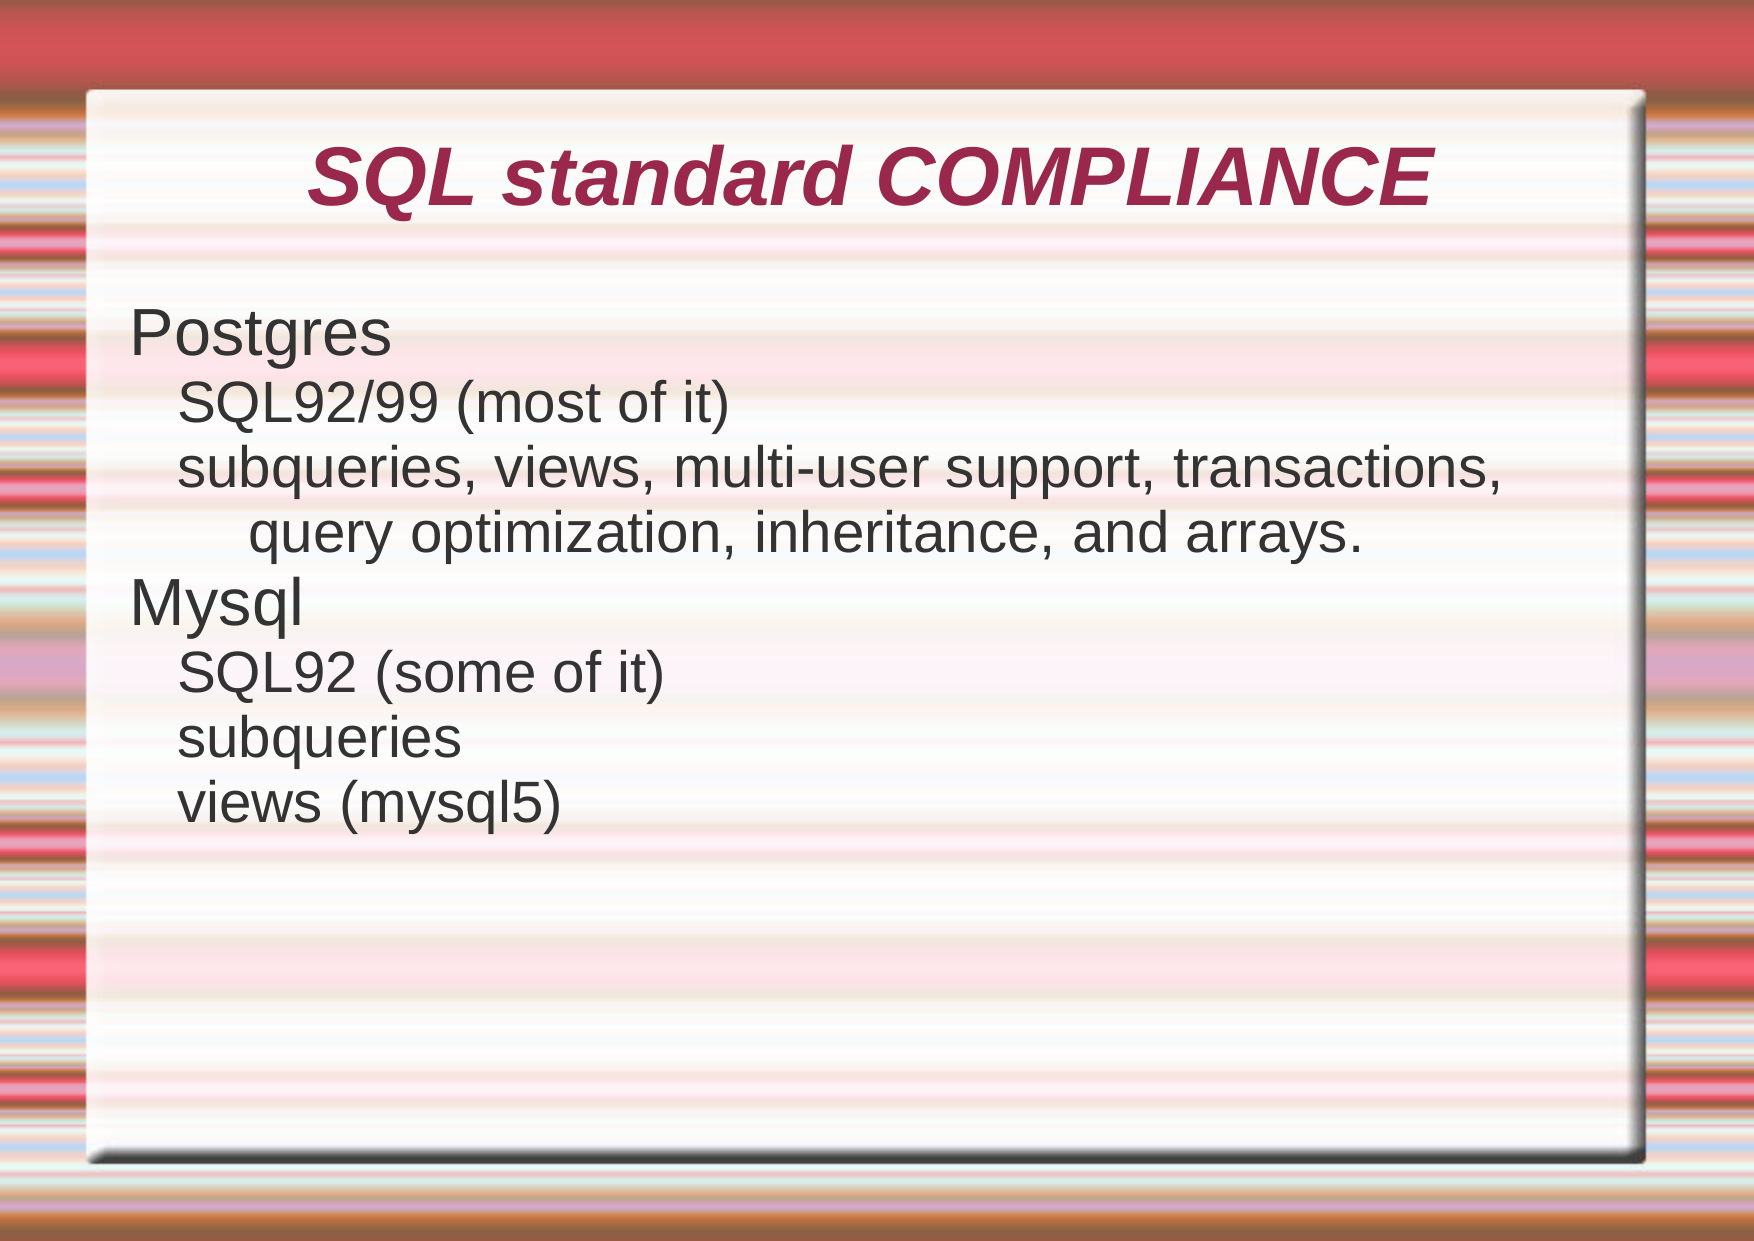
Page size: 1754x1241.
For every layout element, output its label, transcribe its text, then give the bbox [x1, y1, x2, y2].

picture [0, 0, 1754, 1241]
list Postgres SQL92/99 (most of it) subqueries, views, multi-user support, transactions, query optimization, inheritance, and arrays. Mysql SQL92 (some of it) subqueries views (mysql5) [118, 295, 1625, 1123]
title SQL standard COMPLIANCE [118, 88, 1625, 266]
